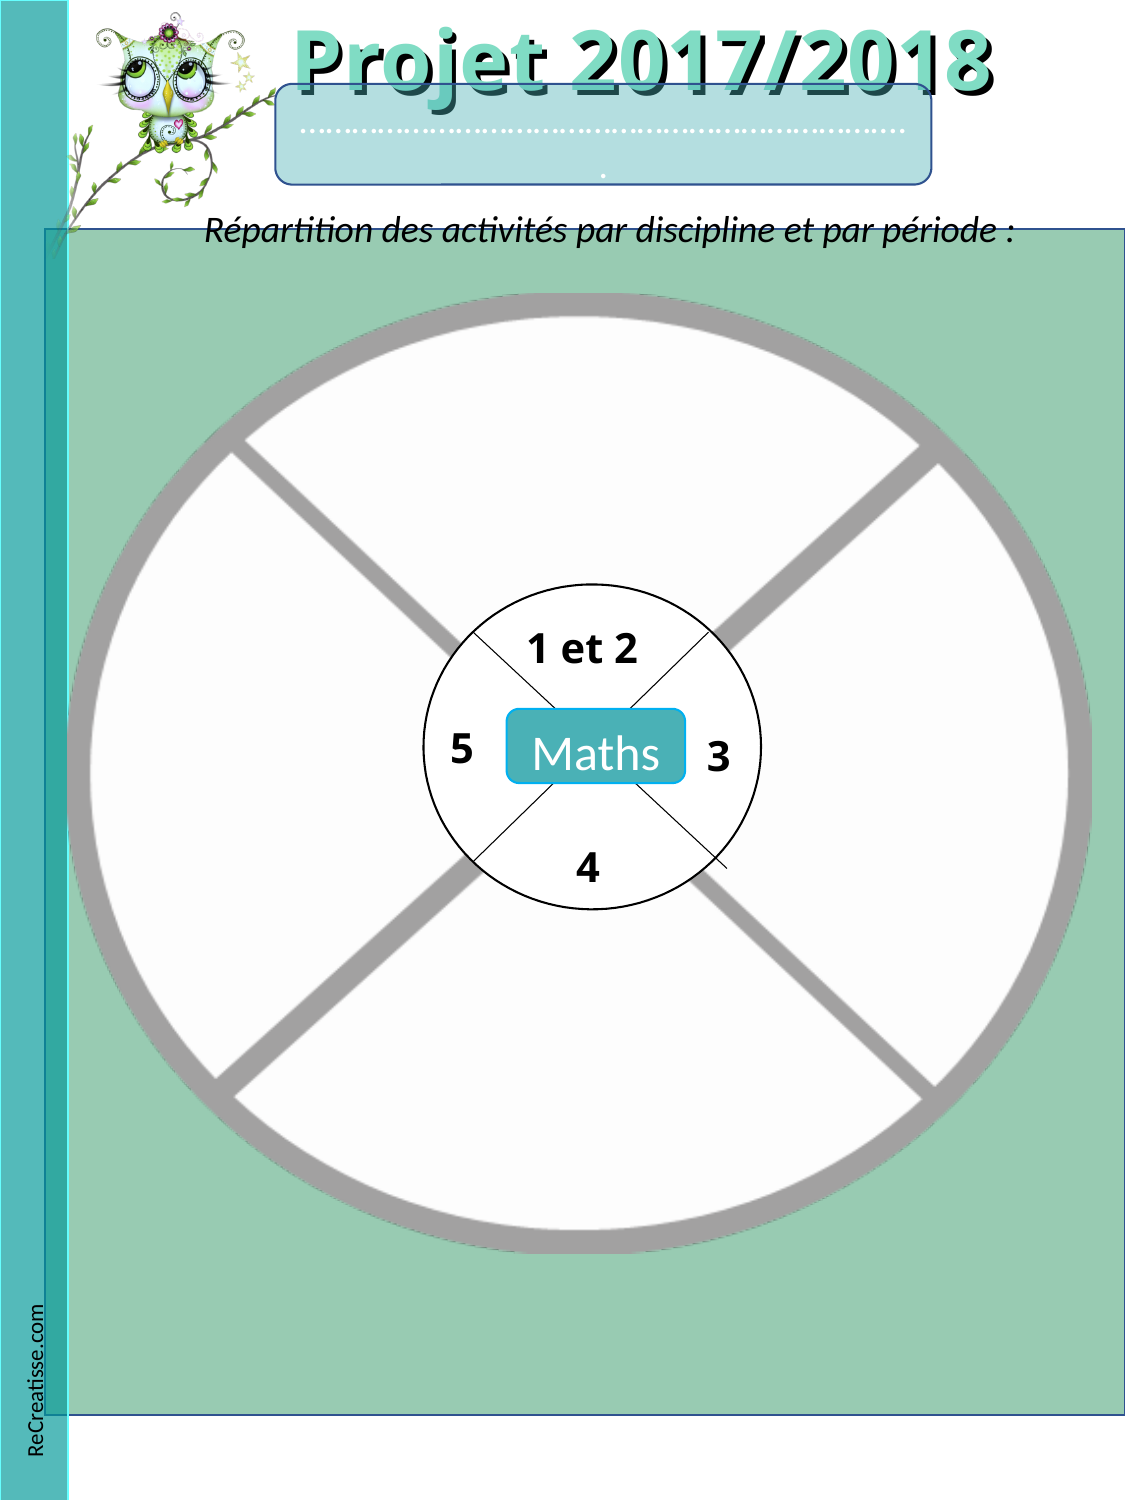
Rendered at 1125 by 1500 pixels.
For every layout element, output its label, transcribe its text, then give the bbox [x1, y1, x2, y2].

text_box Répartition des activités par discipline et par période : [189, 198, 1032, 258]
text_box Projet 2017/2018 [639, 45, 650, 81]
text_box 5 [435, 714, 489, 779]
text_box 4 [561, 833, 615, 899]
text_box 3 [692, 722, 746, 787]
text_box 1 et 2 [511, 614, 654, 679]
text_box Maths [506, 708, 686, 784]
picture [67, 293, 1092, 1254]
text_box …………………………………………………………….. [275, 83, 932, 185]
text_box [0, 0, 1125, 1500]
text_box Projet 2017/2018 [275, 0, 1009, 115]
text_box Projet 2017/2018 [868, 45, 879, 81]
text_box ReCreatisse.com [13, 1289, 55, 1473]
picture [44, 12, 276, 259]
